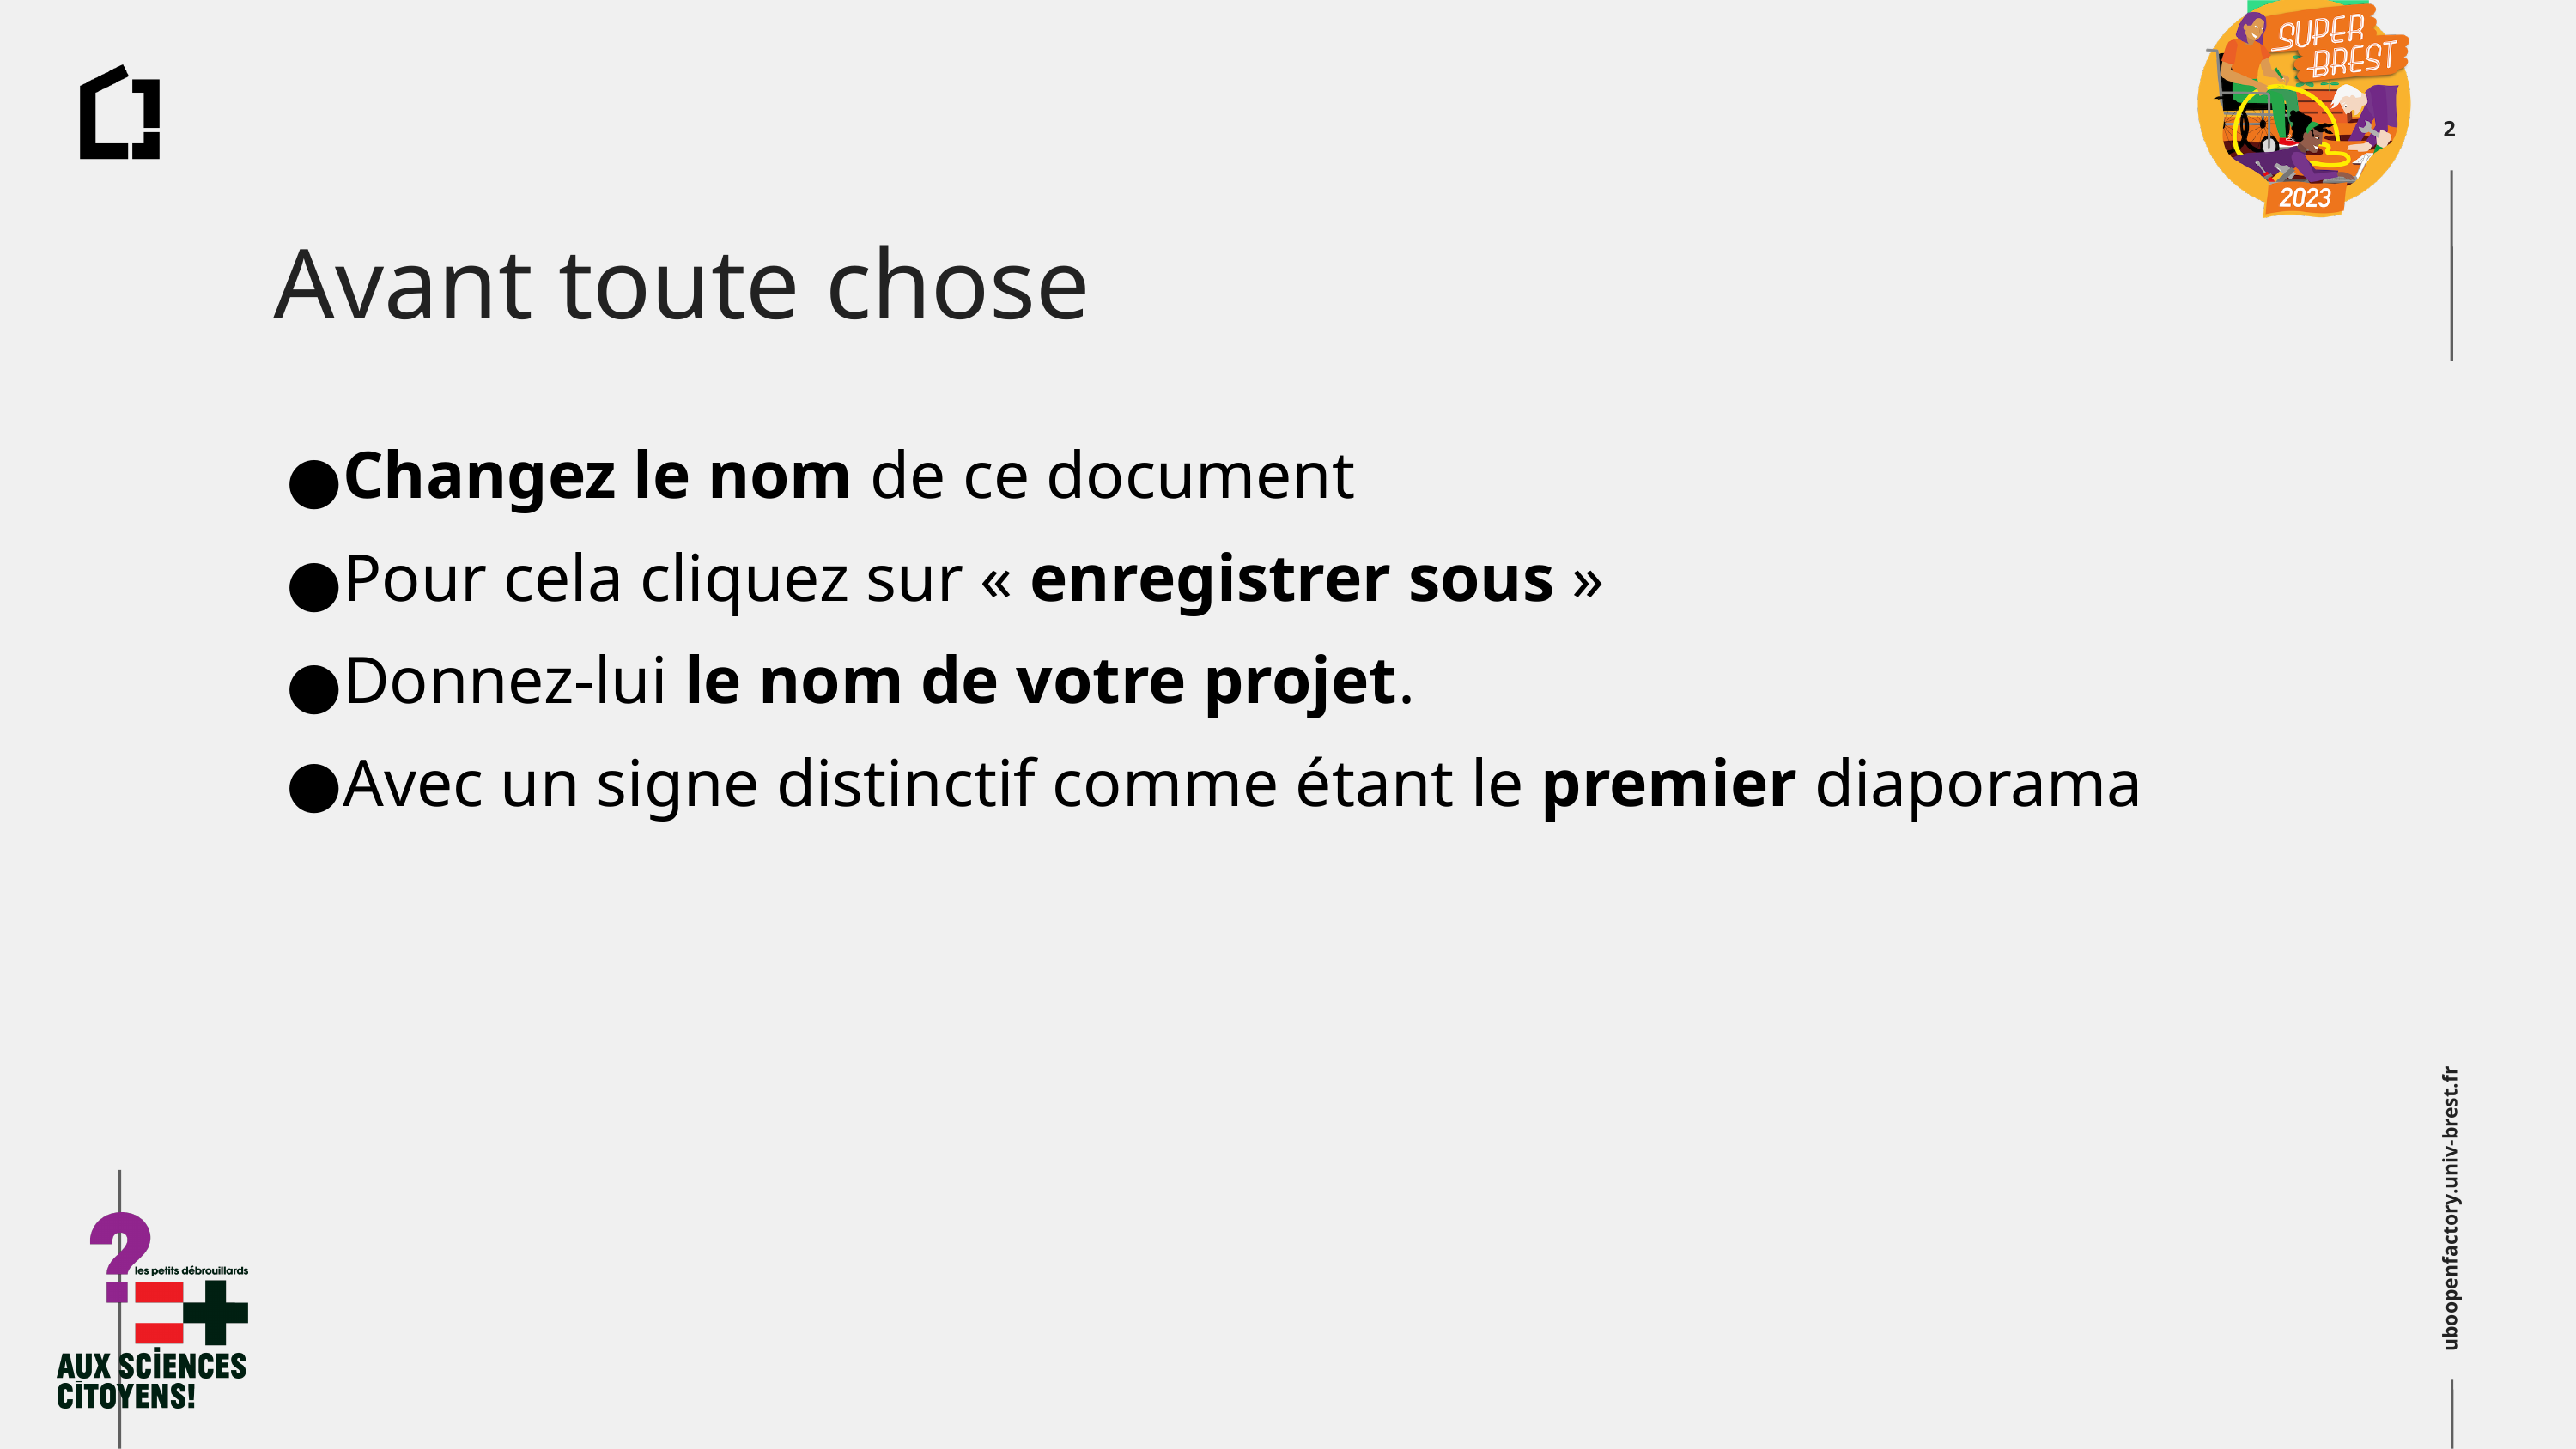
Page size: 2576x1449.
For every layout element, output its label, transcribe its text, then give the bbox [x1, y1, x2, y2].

picture [0, 0, 239, 239]
slide_number <number> [2430, 93, 2456, 145]
title Avant toute chose [273, 217, 1741, 434]
list Changez le nom de ce document Pour cela cliquez sur « enregistrer sous » Donnez-lui le nom de votre projet. Avec un signe distinctif comme étant le premier diaporama [275, 433, 2188, 1122]
picture [57, 1212, 248, 1409]
picture [2175, 0, 2430, 239]
